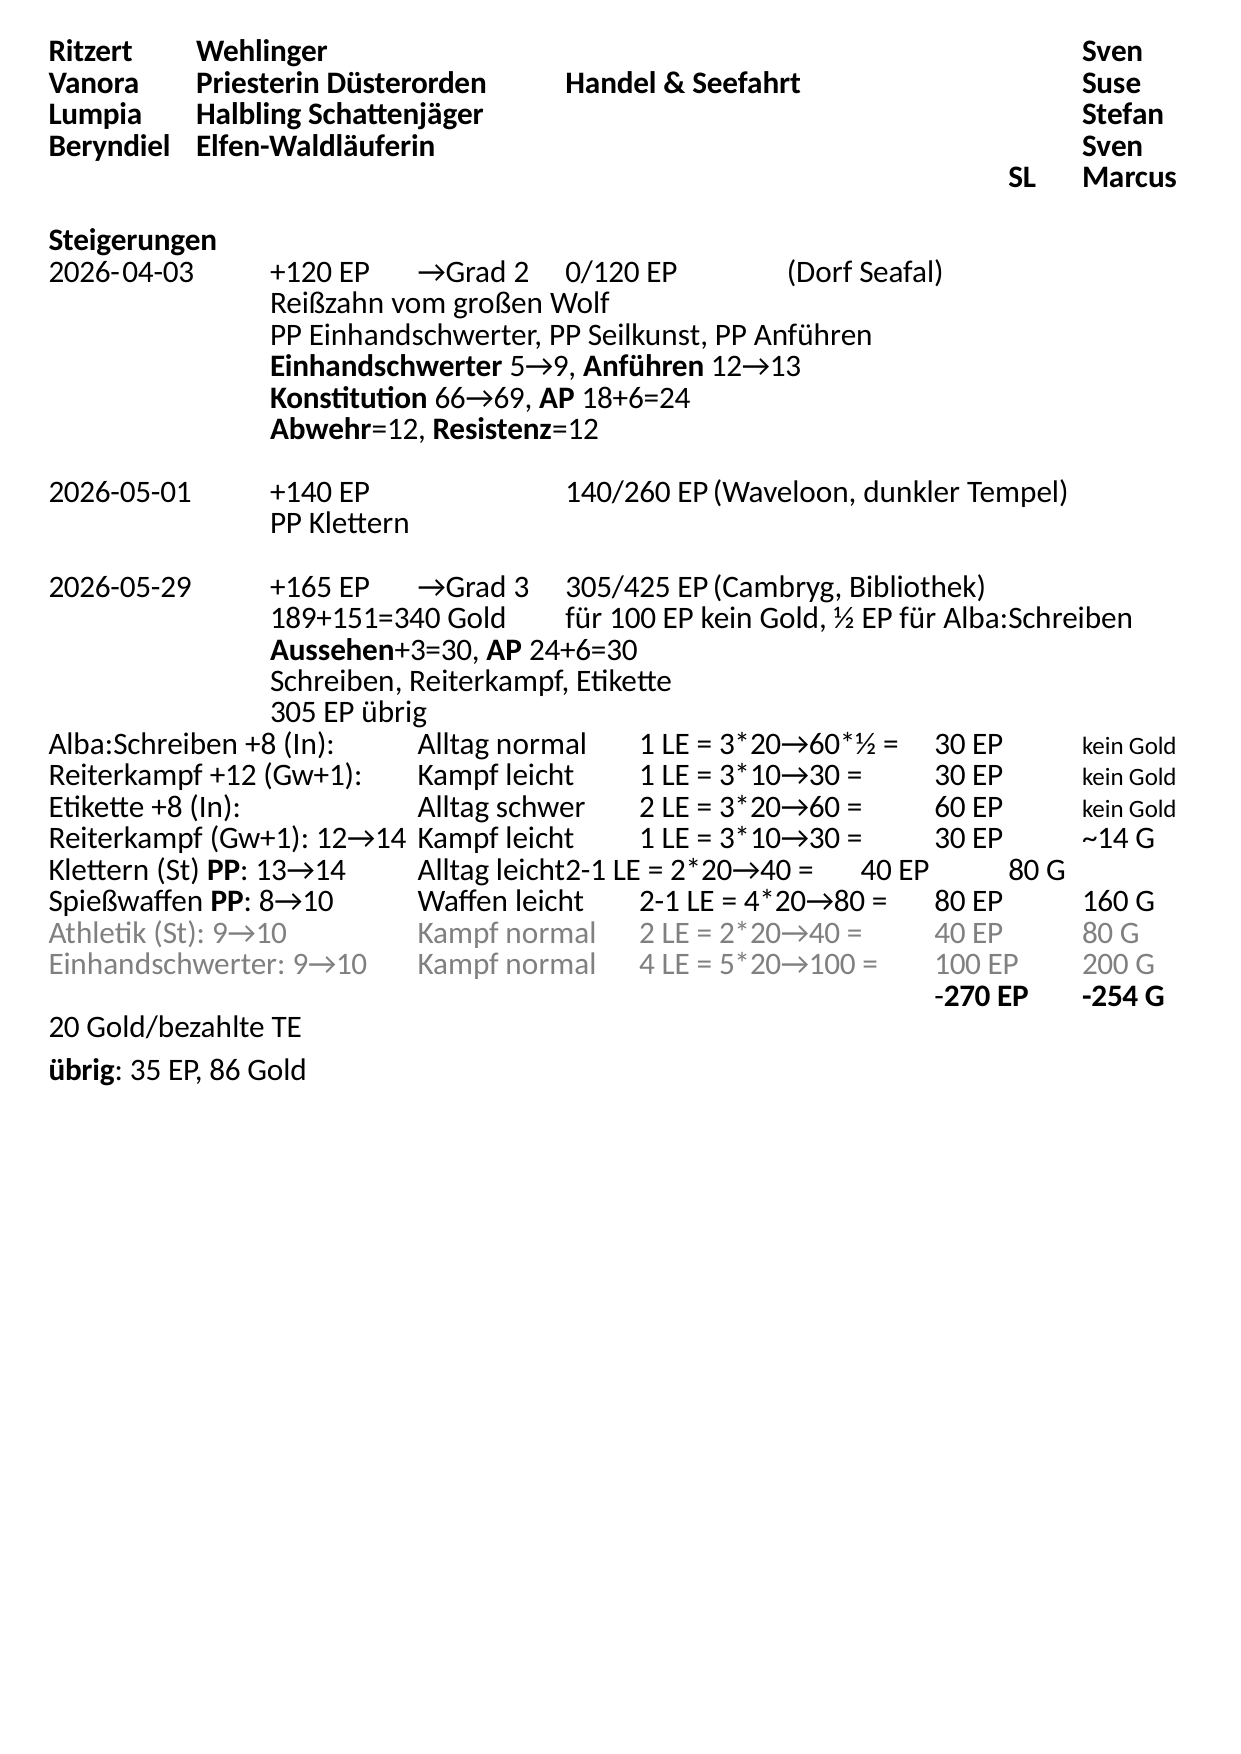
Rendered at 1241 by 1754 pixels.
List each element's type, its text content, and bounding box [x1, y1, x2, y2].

text_box Ritzert Wehlinger Sven Vanora Priesterin Düsterorden Handel & Seefahrt Suse Lumpia Halbling Schattenjäger Stefan Beryndiel Elfen-Waldläuferin Sven SL Marcus Steigerungen 2026- 04-03 +120 EP →Grad 2 0/120 EP (Dorf Seafal) Reißzahn vom großen Wolf PP Einhandschwerter, PP Seilkunst, PP Anführen Einhandschwerter 5→9, Anführen 12→13 Konstitution 66→69, AP 18+6=24 Abwehr=12, Resistenz=12 2026-05-01 +140 EP 140/260 EP (Waveloon, dunkler Tempel) PP Klettern 2026-05-29 +165 EP →Grad 3 305/425 EP (Cambryg, Bibliothek) 189+151=340 Gold für 100 EP kein Gold, ½ EP für Alba:Schreiben Aussehen+3=30, AP 24+6=30 Schreiben, Reiterkampf, Etikette 305 EP übrig Alba:Schreiben +8 (In): Alltag normal 1 LE = 3*20→60*½ = 30 EP kein Gold Reiterkampf +12 (Gw+1): Kampf leicht 1 LE = 3*10→30 = 30 EP kein Gold Etikette +8 (In): Alltag schwer 2 LE = 3*20→60 = 60 EP kein Gold Reiterkampf (Gw+1): 12→14 Kampf leicht 1 LE = 3*10→30 = 30 EP ~14 G Klettern (St) PP: 13→14 Alltag leicht 2-1 LE = 2*20→40 = 40 EP 80 G Spießwaffen PP: 8→10 Waffen leicht 2-1 LE = 4*20→80 = 80 EP 160 G Athletik (St): 9→10 Kampf normal 2 LE = 2*20→40 = 40 EP 80 G Einhandschwerter: 9→10 Kampf normal 4 LE = 5*20→100 = 100 EP 200 G -270 EP -254 G 20 Gold/bezahlte TE übrig: 35 EP, 86 Gold [33, 31, 1208, 1724]
